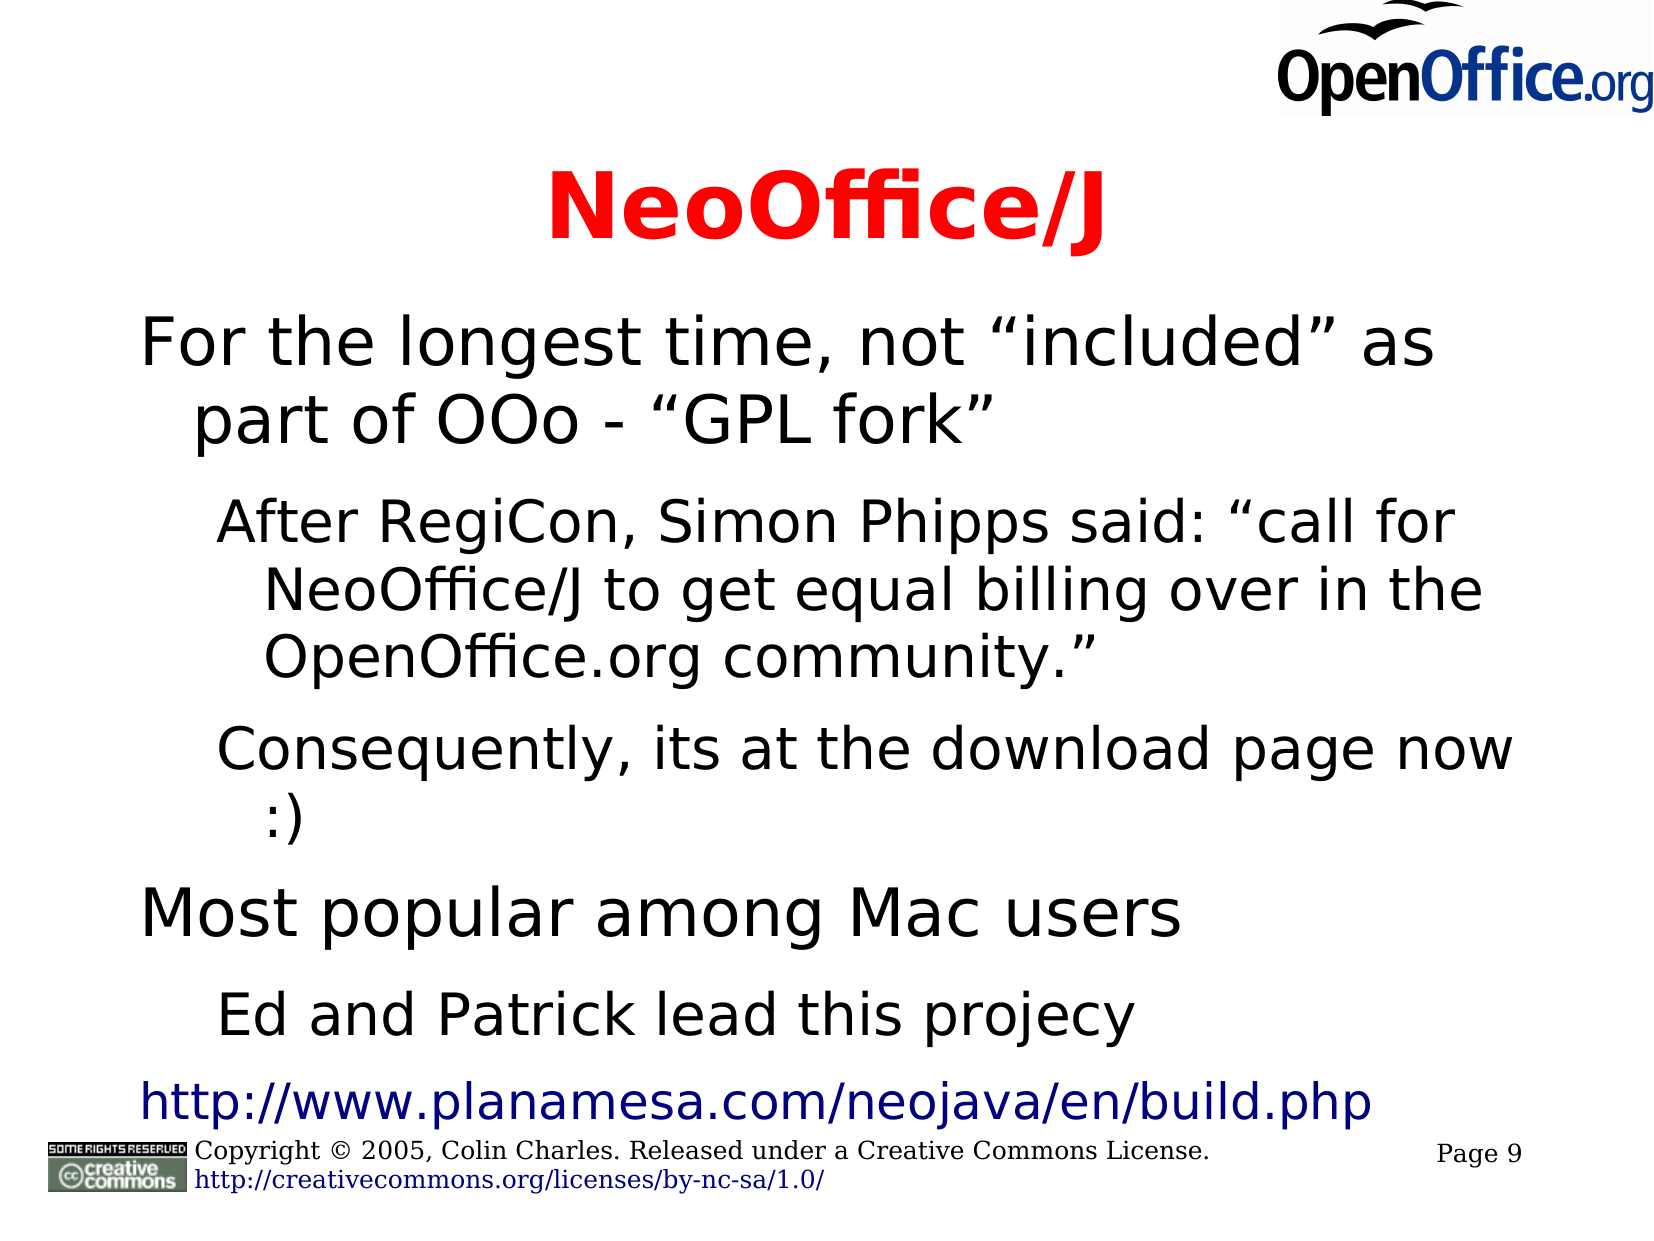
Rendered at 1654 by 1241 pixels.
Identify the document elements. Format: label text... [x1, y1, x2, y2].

picture [1278, 0, 1653, 116]
title NeoOffice/J [121, 102, 1534, 303]
picture [48, 1142, 187, 1192]
list For the longest time, not “included” as part of OOo - “GPL fork” After RegiCon, Simon Phipps said: “call for NeoOffice/J to get equal billing over in the OpenOffice.org community.” Consequently, its at the download page now :) Most popular among Mac users Ed and Patrick lead this projecy http://www.planamesa.com/neojava/en/build.php [121, 303, 1534, 1132]
